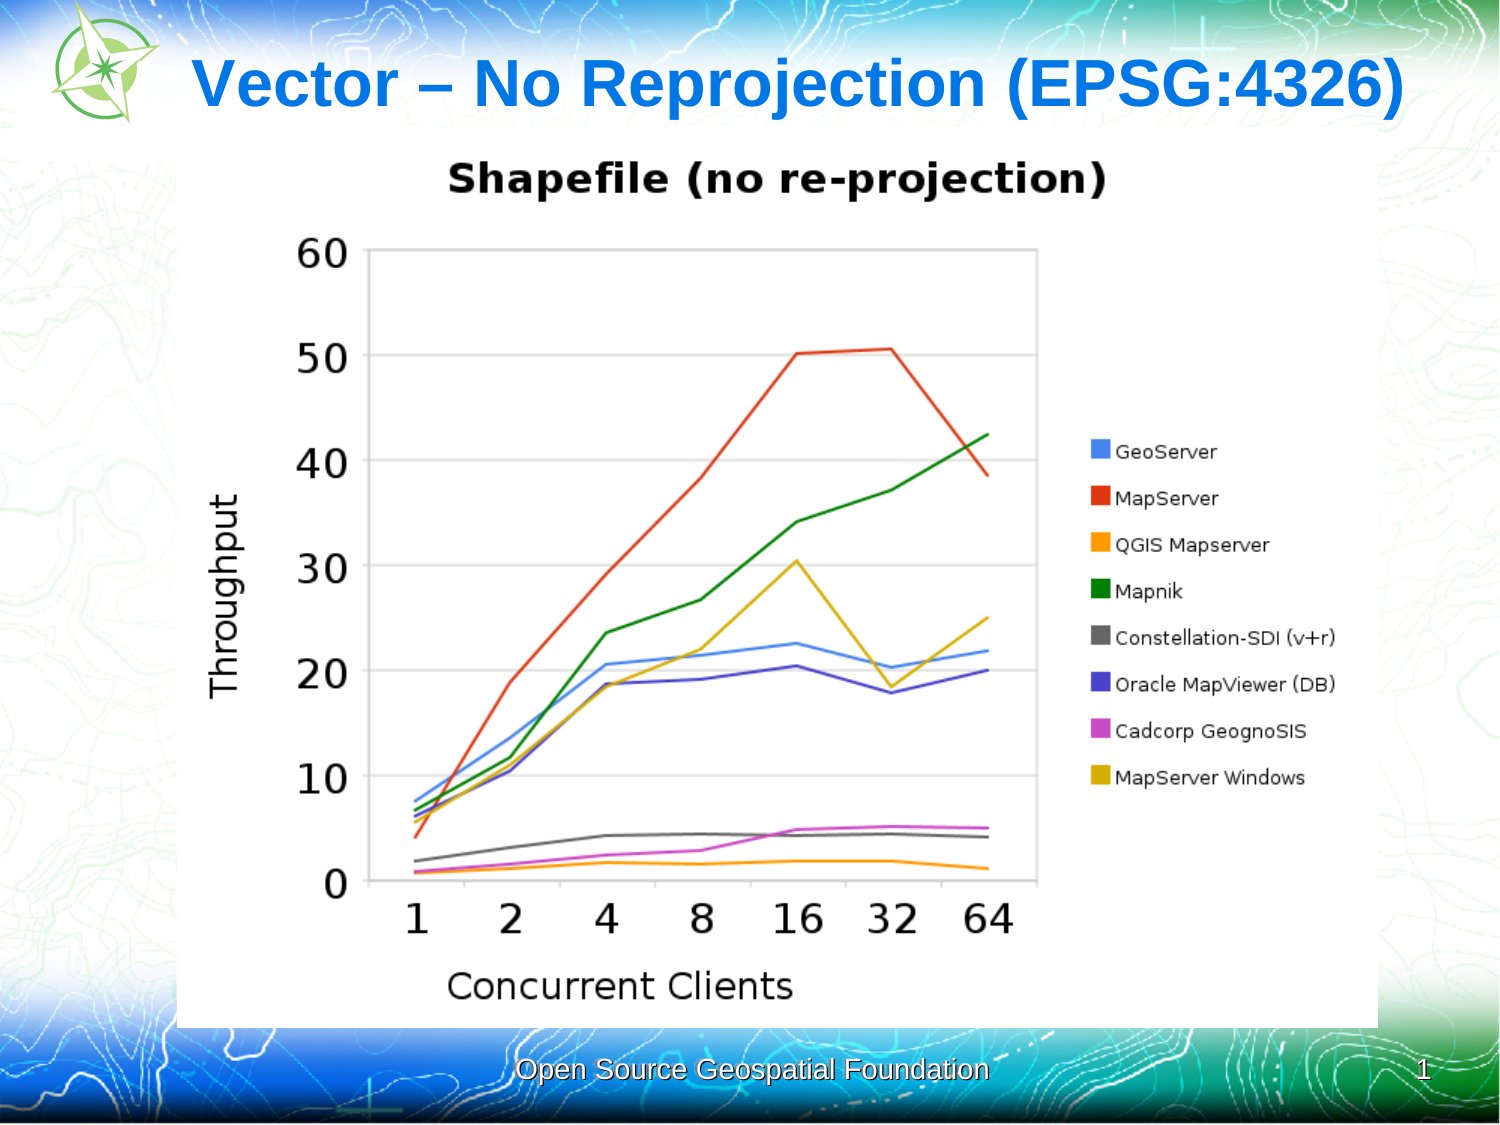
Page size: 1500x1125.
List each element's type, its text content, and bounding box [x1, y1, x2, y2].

picture [0, 0, 1500, 1125]
title Vector – No Reprojection (EPSG:4326) [177, 33, 1477, 134]
